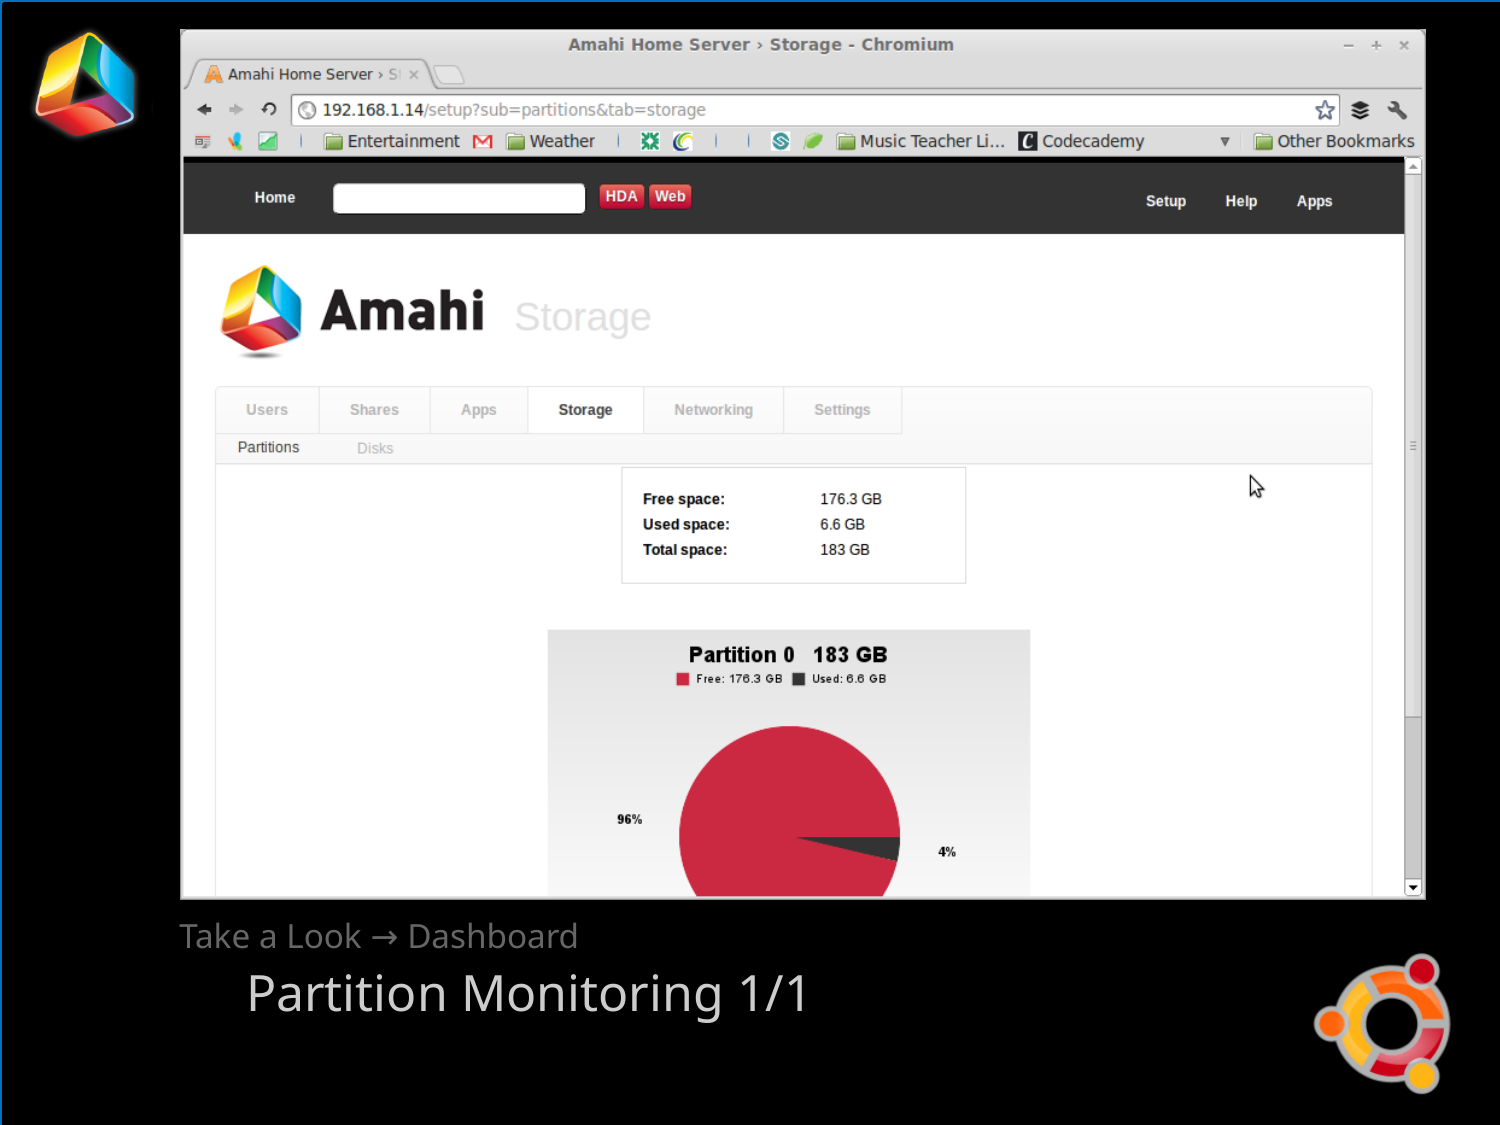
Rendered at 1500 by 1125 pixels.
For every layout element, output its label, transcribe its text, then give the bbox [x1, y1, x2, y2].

picture [9, 26, 153, 158]
picture [180, 29, 1426, 901]
text_box Take a Look → Dashboard Partition Monitoring 1/1 [156, 905, 1207, 1061]
text_box [0, 0, 1500, 1125]
picture [1306, 947, 1457, 1098]
